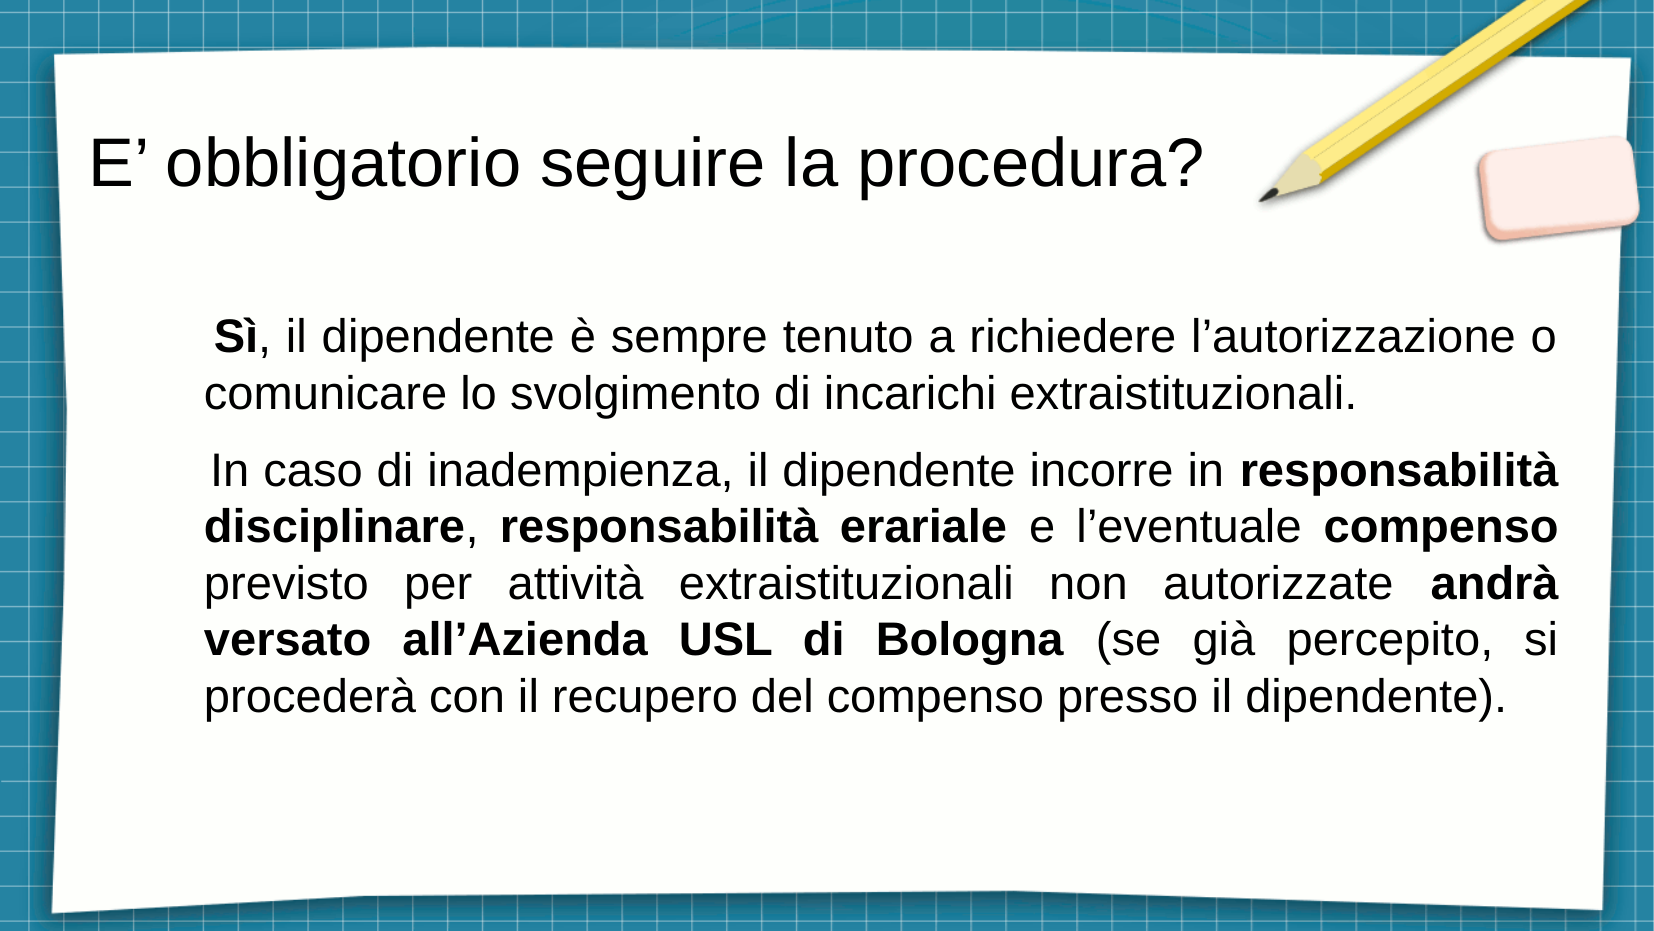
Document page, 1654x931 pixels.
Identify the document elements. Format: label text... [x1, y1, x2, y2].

title E’ obbligatorio seguire la procedura? [88, 80, 1577, 237]
list Sì, il dipendente è sempre tenuto a richiedere l’autorizzazione o comunicare lo svolgimento di incarichi extraistituzionali. In caso di inadempienza, il dipendente incorre in responsabilità disciplinare, responsabilità erariale e l’eventuale compenso previsto per attività extraistituzionali non autorizzate andrà versato all’Azienda USL di Bologna (se già percepito, si procederà con il recupero del compenso presso il dipendente). [70, 228, 1559, 769]
